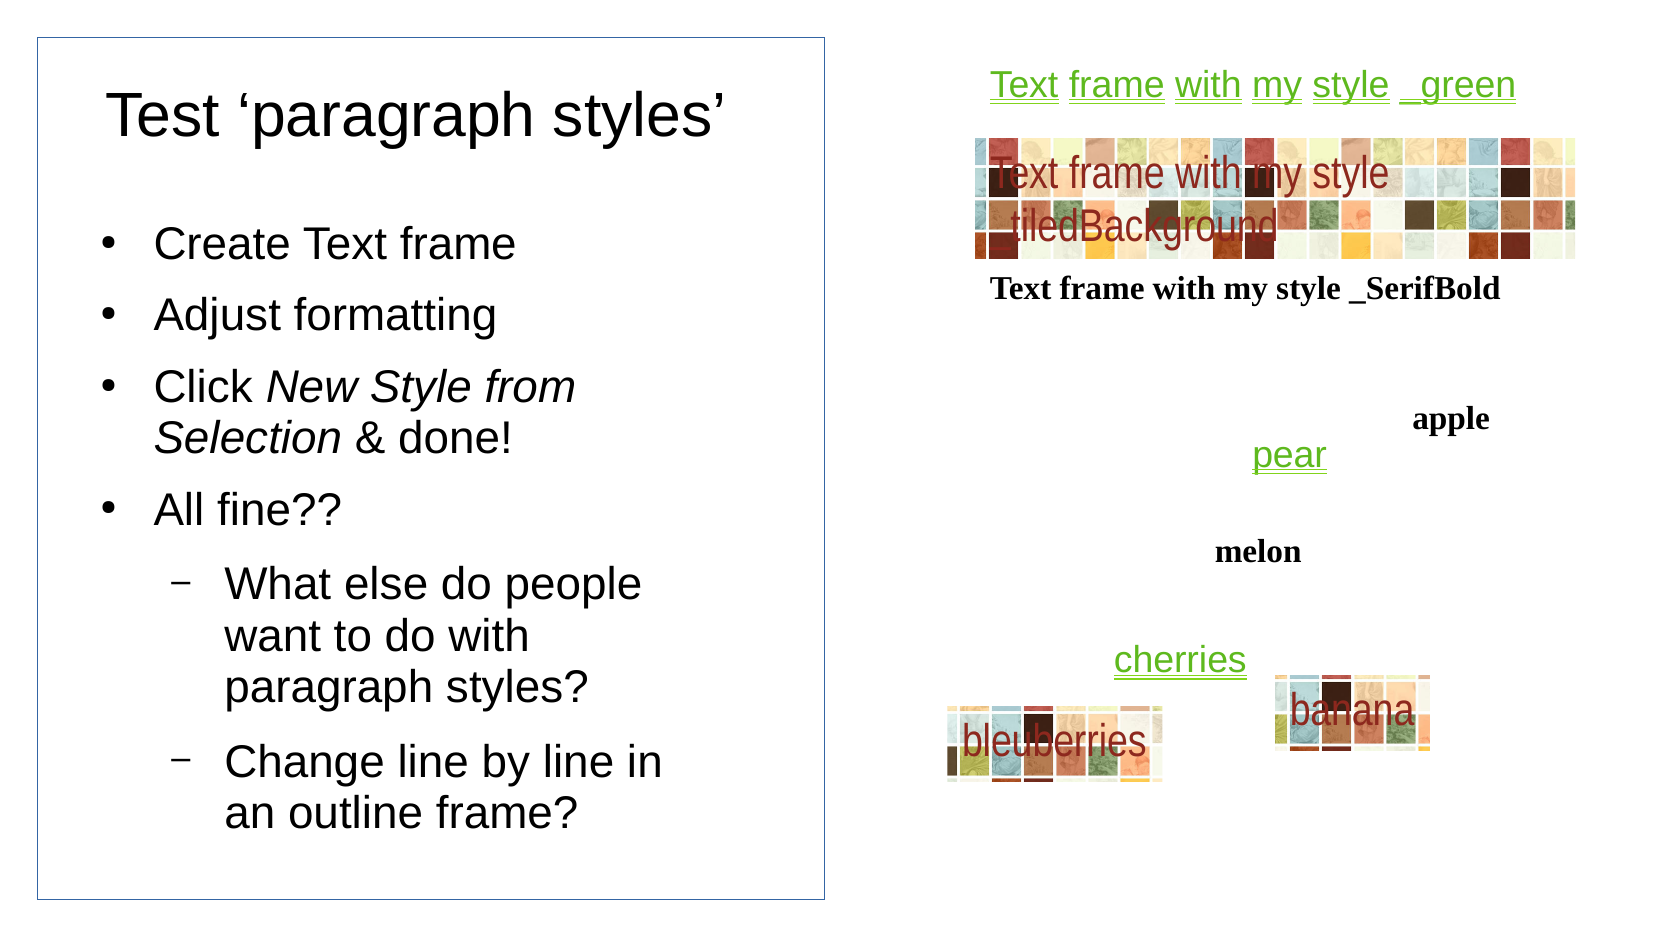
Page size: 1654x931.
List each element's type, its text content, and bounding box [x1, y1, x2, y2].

picture [975, 240, 1575, 259]
text_box Text frame with my style _green [975, 55, 1576, 131]
text_box banana [1275, 675, 1430, 751]
list Create Text frame Adjust formatting Click New Style from Selection & done! All fine?? What else do people want to do with paragraph styles? Change line by line in an outline frame? [82, 217, 713, 863]
text_box Text frame with my style _SerifBold [975, 262, 1576, 338]
text_box cherries [1099, 631, 1263, 707]
text_box bleuberries [947, 706, 1163, 782]
text_box melon [1200, 525, 1426, 601]
text_box Text frame with my style _tiledBackground [975, 138, 1576, 240]
text_box [37, 37, 825, 900]
title Test ‘paragraph styles’ [82, 37, 751, 193]
text_box apple [1397, 392, 1519, 468]
text_box pear [1237, 426, 1426, 502]
